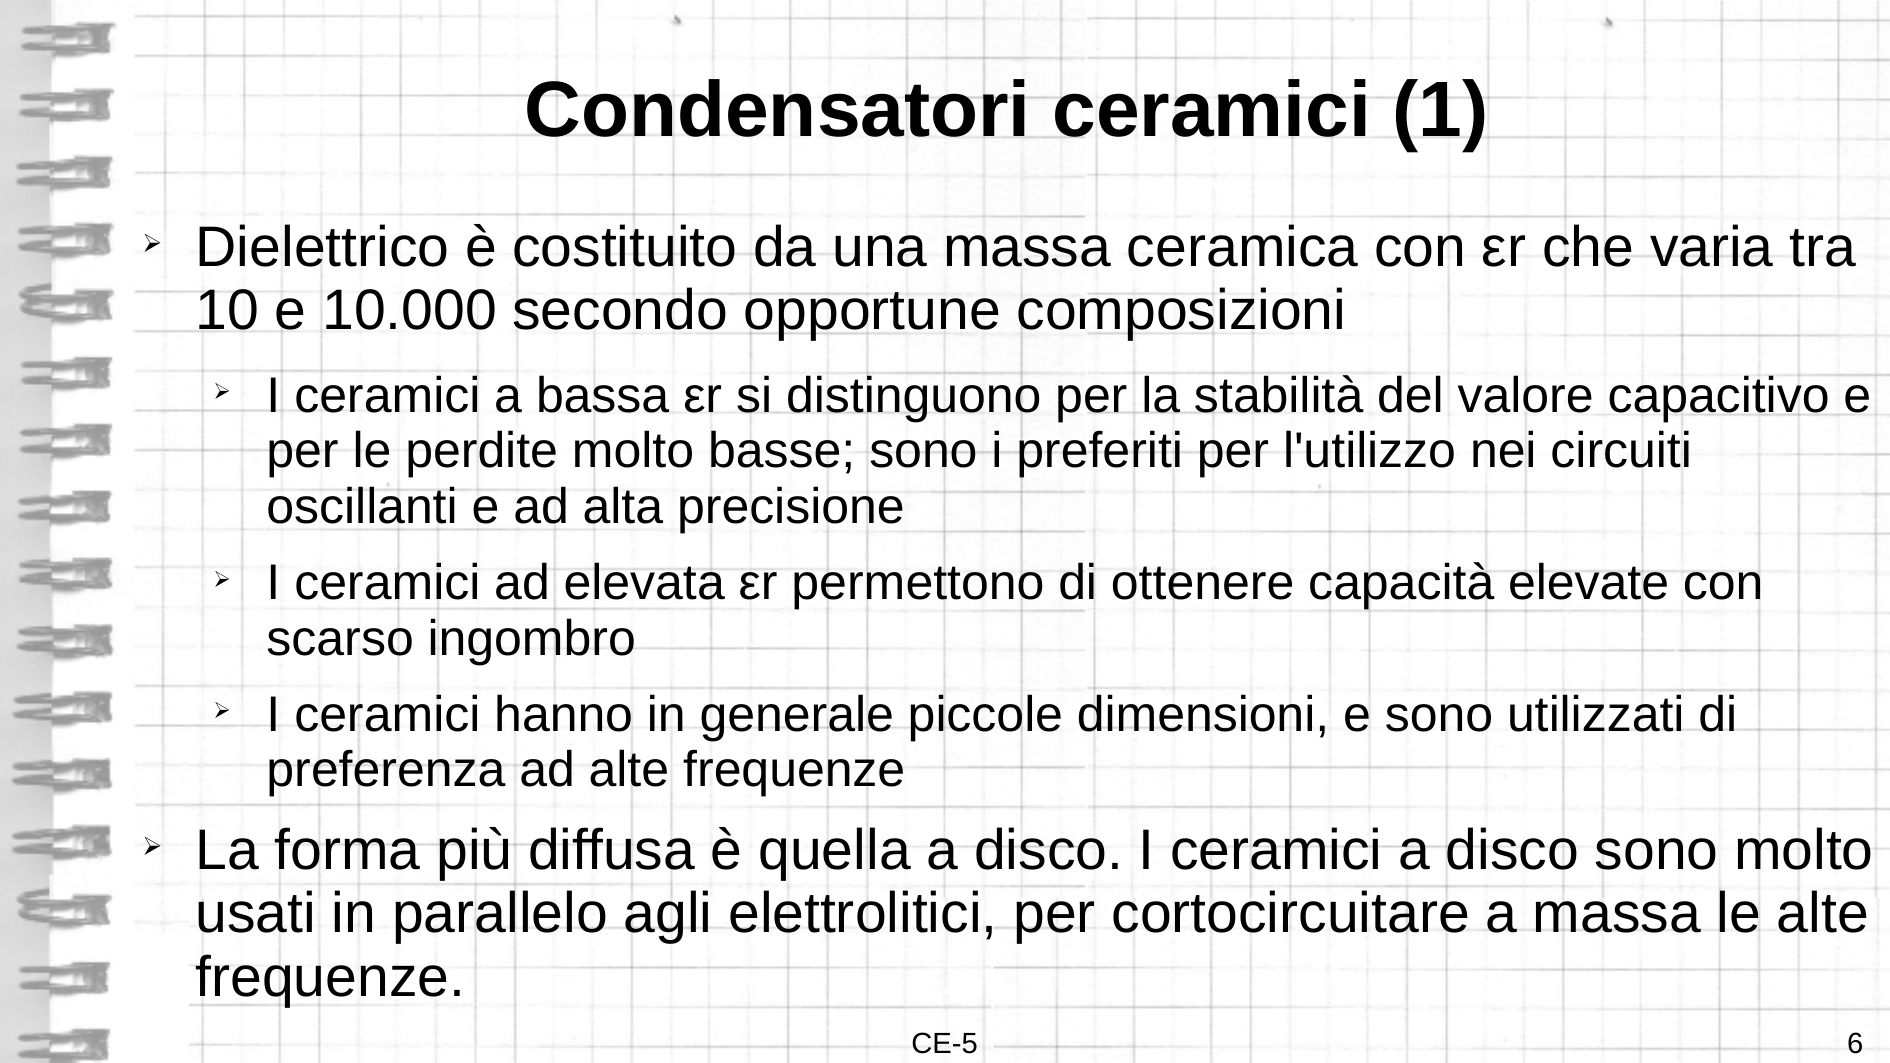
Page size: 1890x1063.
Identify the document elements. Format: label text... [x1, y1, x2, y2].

picture [0, 0, 1890, 1063]
title Condensatori ceramici (1) [124, 20, 1890, 198]
list Dielettrico è costituito da una massa ceramica con εr che varia tra 10 e 10.000 secondo opportune composizioni I ceramici a bassa εr si distinguono per la stabilità del valore capacitivo e per le perdite molto basse; sono i preferiti per l'utilizzo nei circuiti oscillanti e ad alta precisione I ceramici ad elevata εr permettono di ottenere capacità elevate con scarso ingombro I ceramici hanno in generale piccole dimensioni, e sono utilizzati di preferenza ad alte frequenze La forma più diffusa è quella a disco. I ceramici a disco sono molto usati in parallelo agli elettrolitici, per cortocircuitare a massa le alte frequenze. [124, 214, 1890, 1009]
